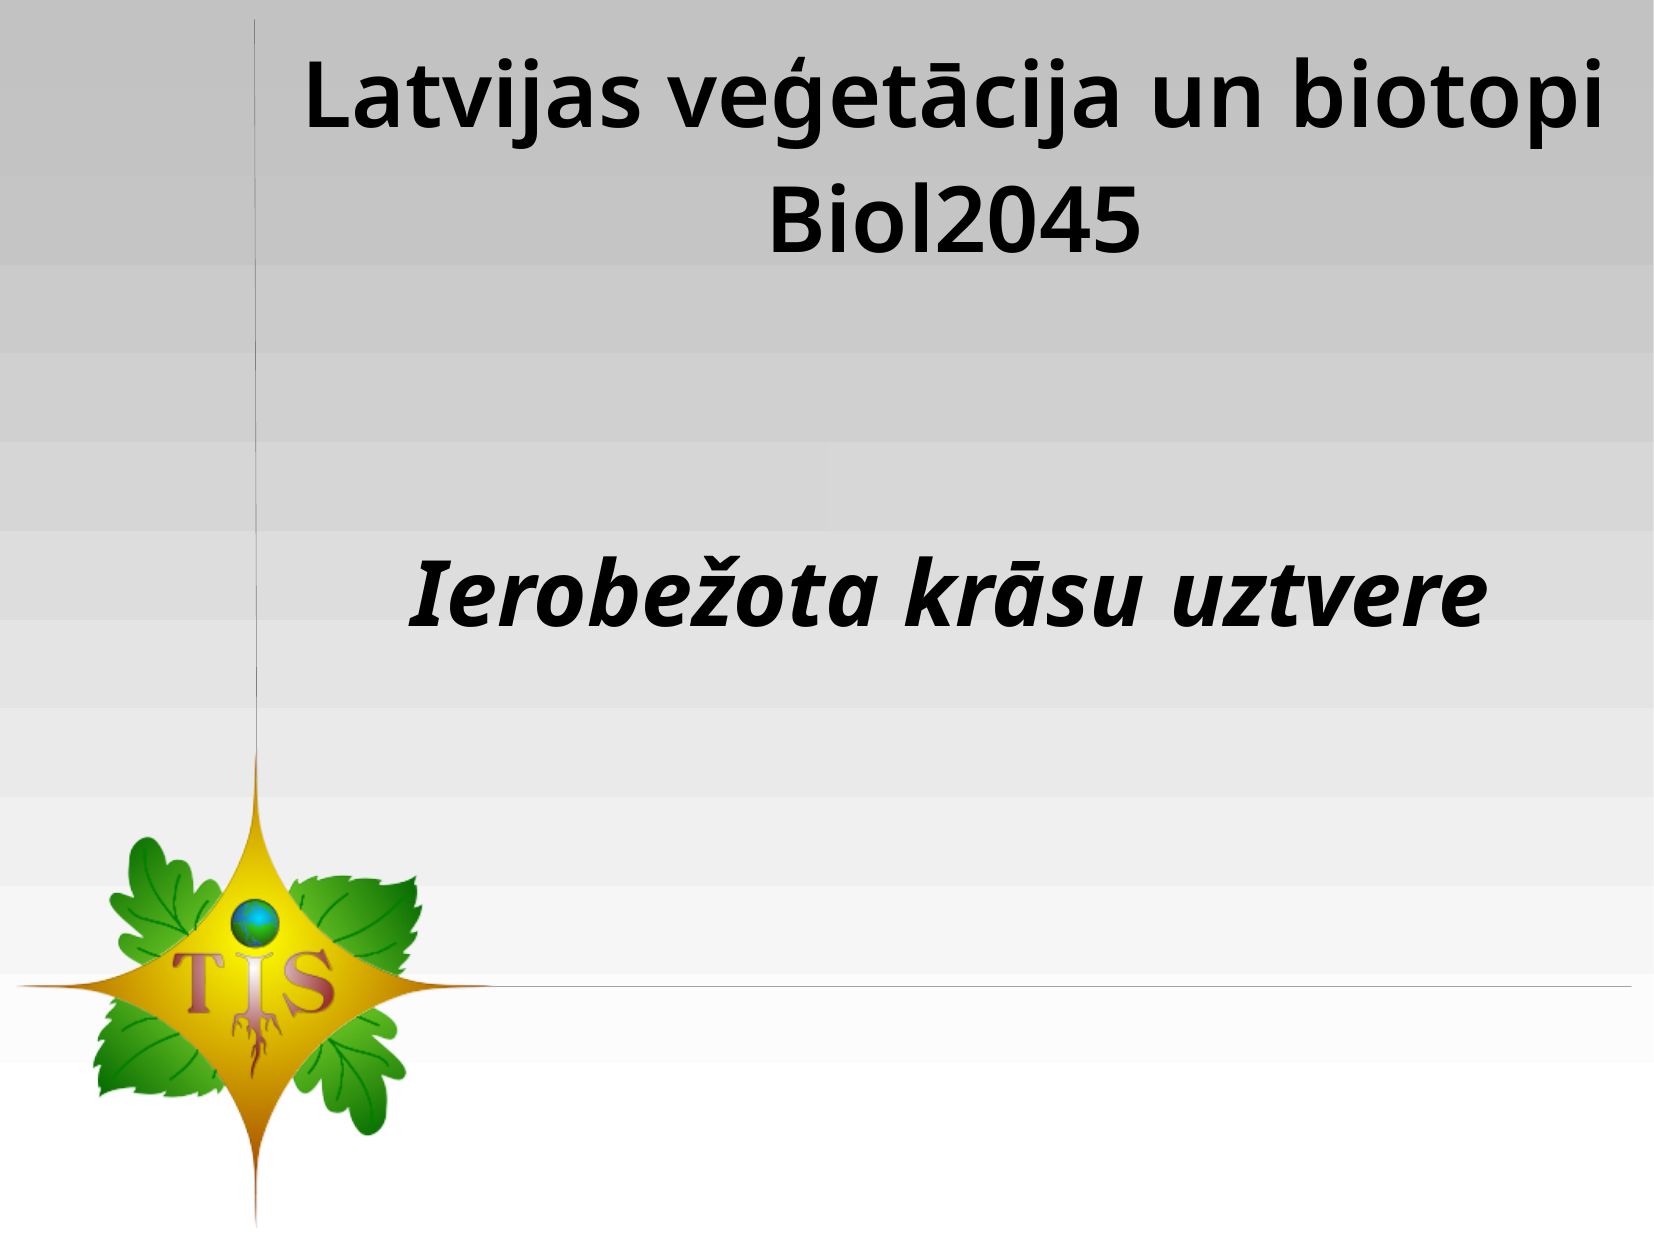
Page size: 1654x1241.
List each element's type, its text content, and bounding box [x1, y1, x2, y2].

title Ierobežota krāsu uztvere [295, 324, 1607, 857]
picture [0, 0, 1654, 1241]
